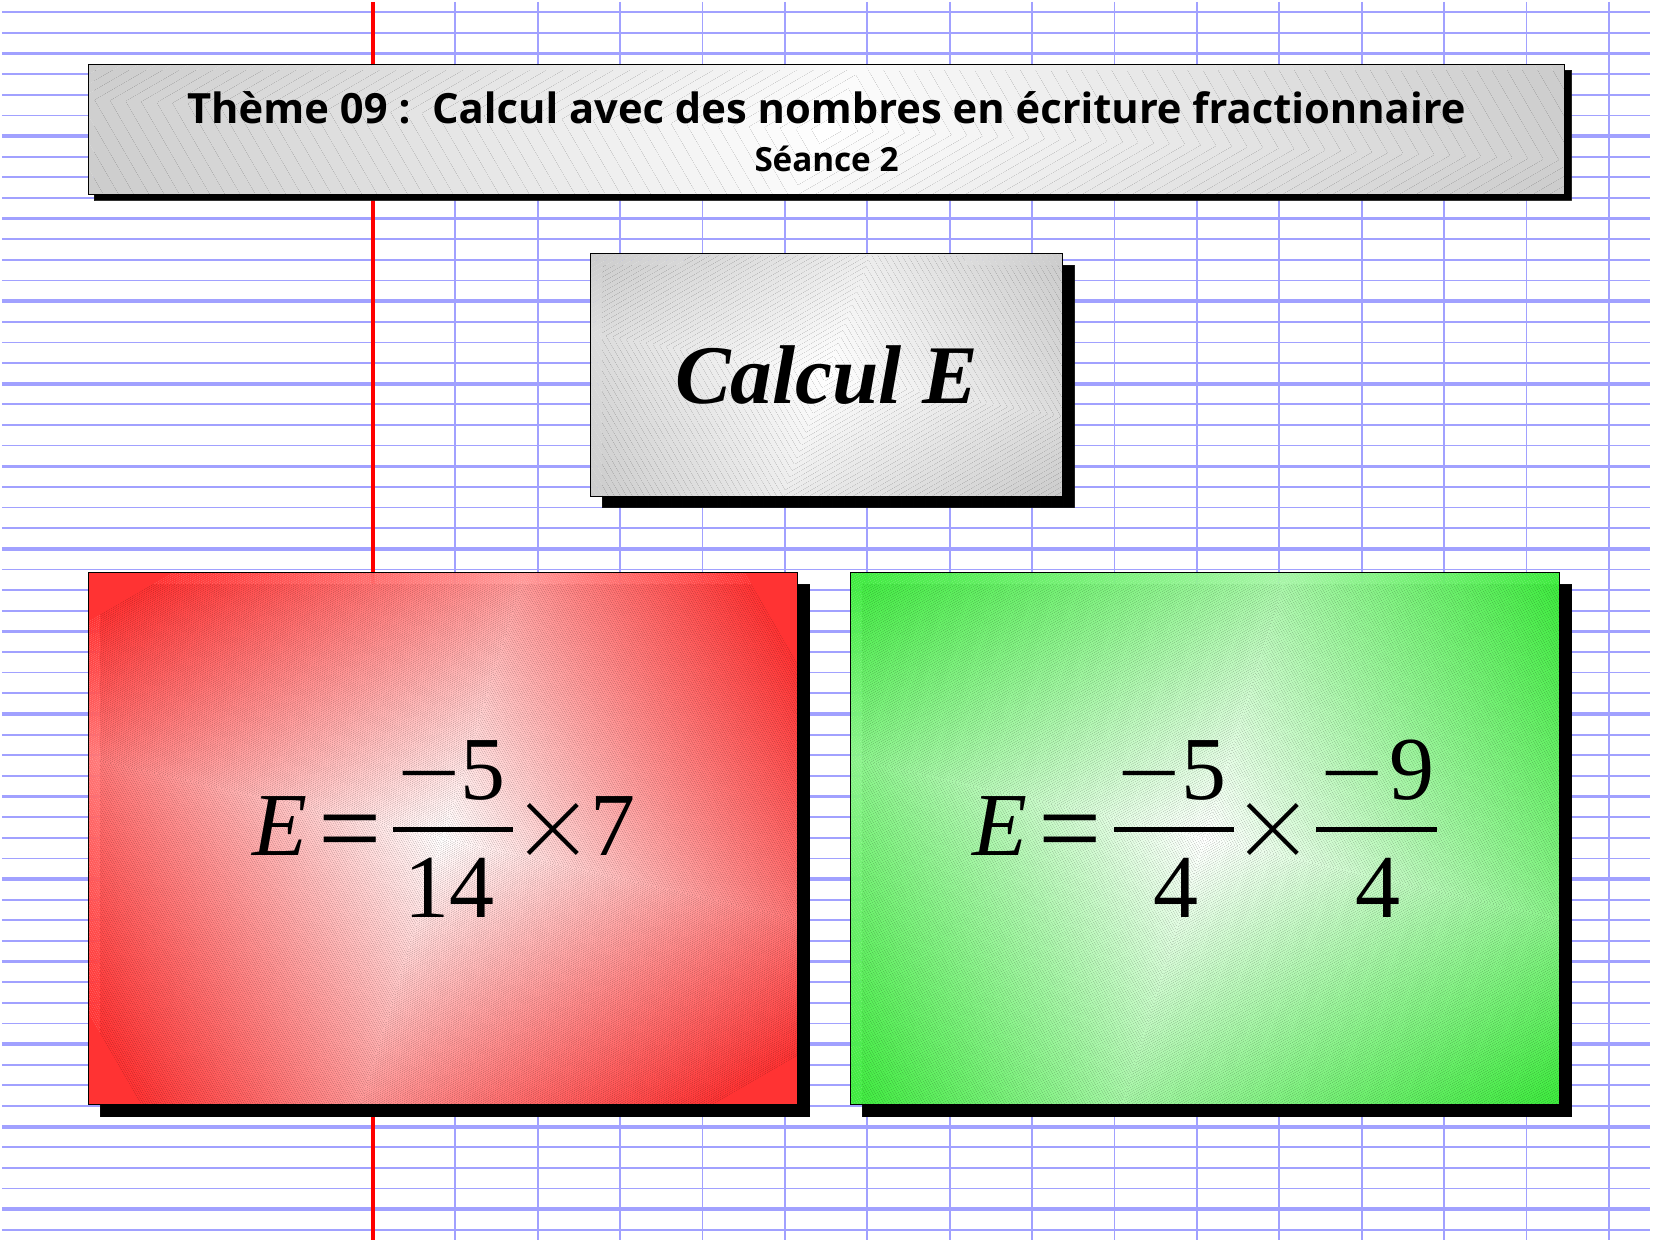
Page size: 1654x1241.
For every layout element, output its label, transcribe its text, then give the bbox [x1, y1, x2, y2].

text_box [88, 572, 798, 1105]
text_box Calcul E [590, 253, 1063, 497]
chart [944, 720, 1464, 940]
chart [224, 720, 660, 940]
picture [0, 0, 1654, 1241]
text_box [850, 572, 1560, 1105]
text_box Thème 09 : Calcul avec des nombres en écriture fractionnaire Séance 2 [88, 64, 1565, 195]
